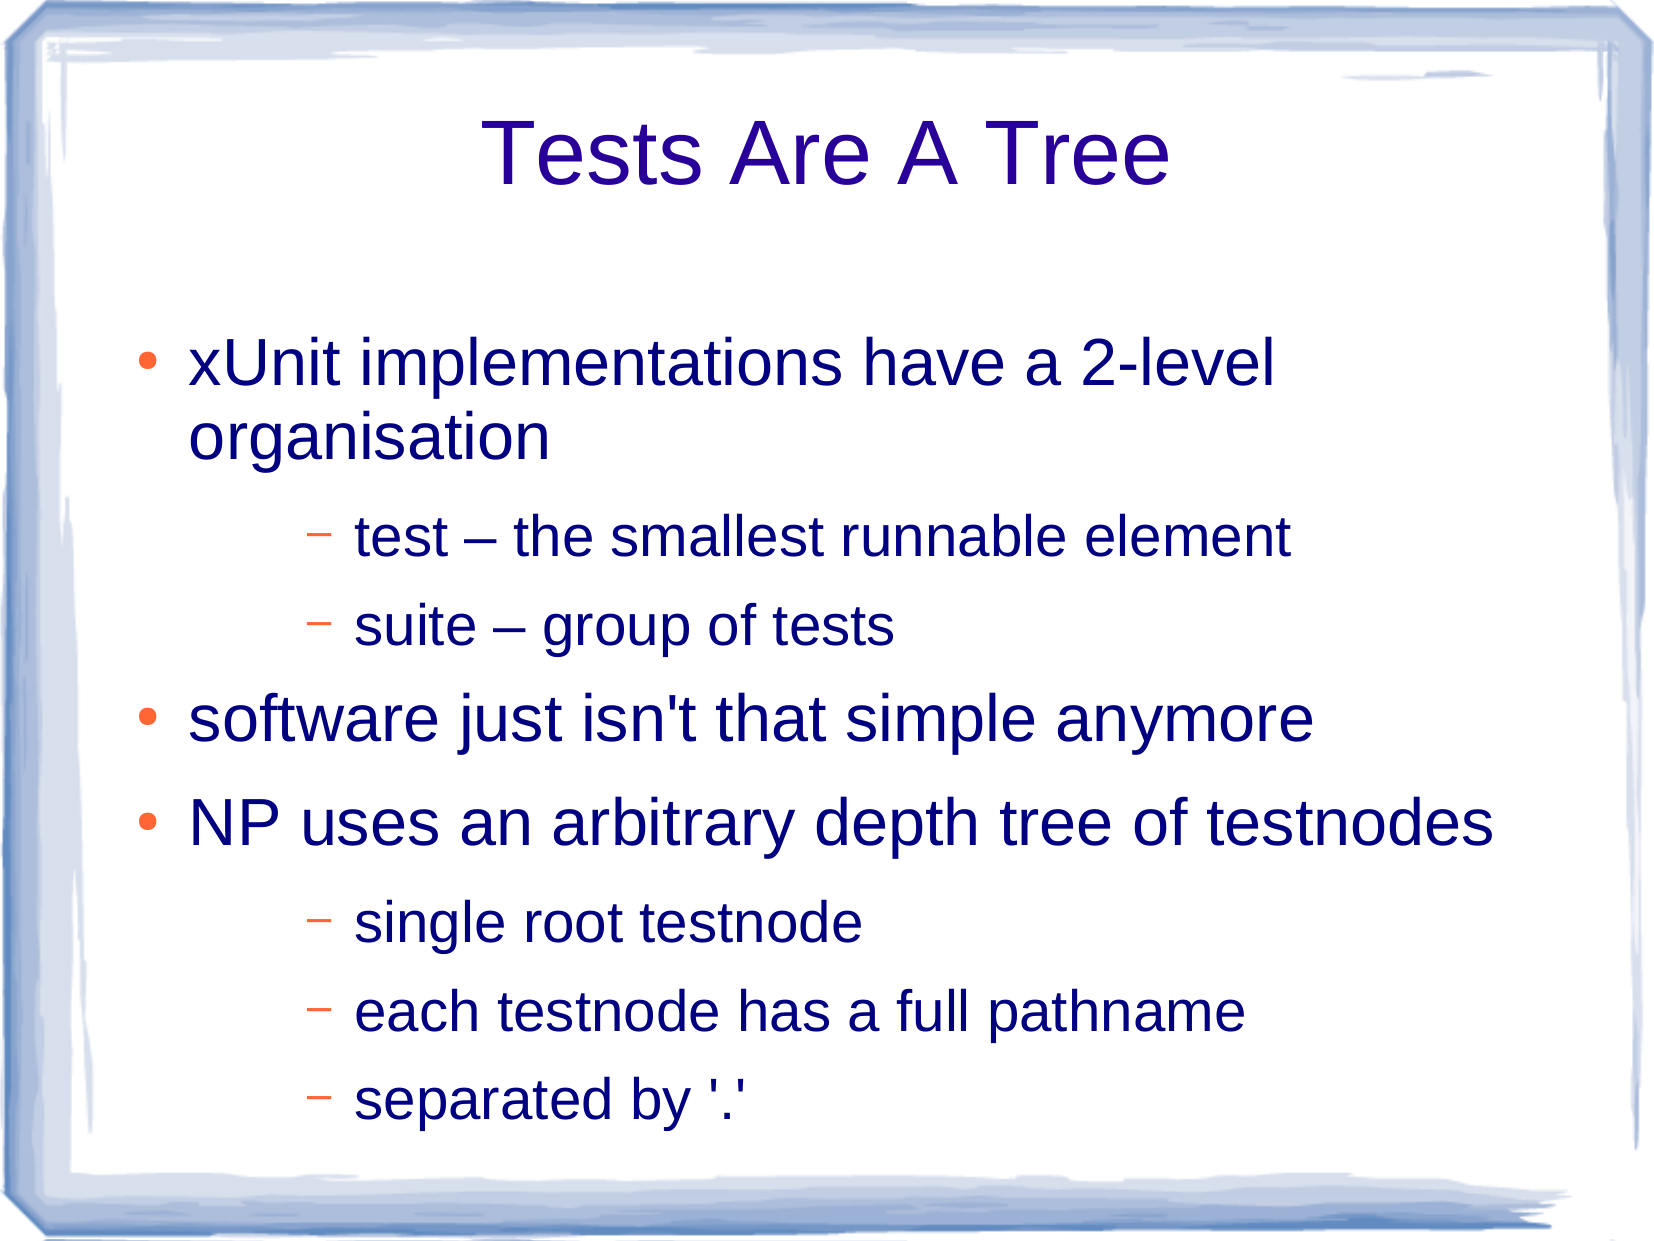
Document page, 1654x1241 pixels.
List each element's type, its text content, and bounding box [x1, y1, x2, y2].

picture [0, 0, 1654, 1241]
list xUnit implementations have a 2-level organisation test – the smallest runnable element suite – group of tests software just isn't that simple anymore NP uses an arbitrary depth tree of testnodes single root testnode each testnode has a full pathname separated by '.' [118, 324, 1571, 1133]
title Tests Are A Tree [82, 56, 1571, 250]
